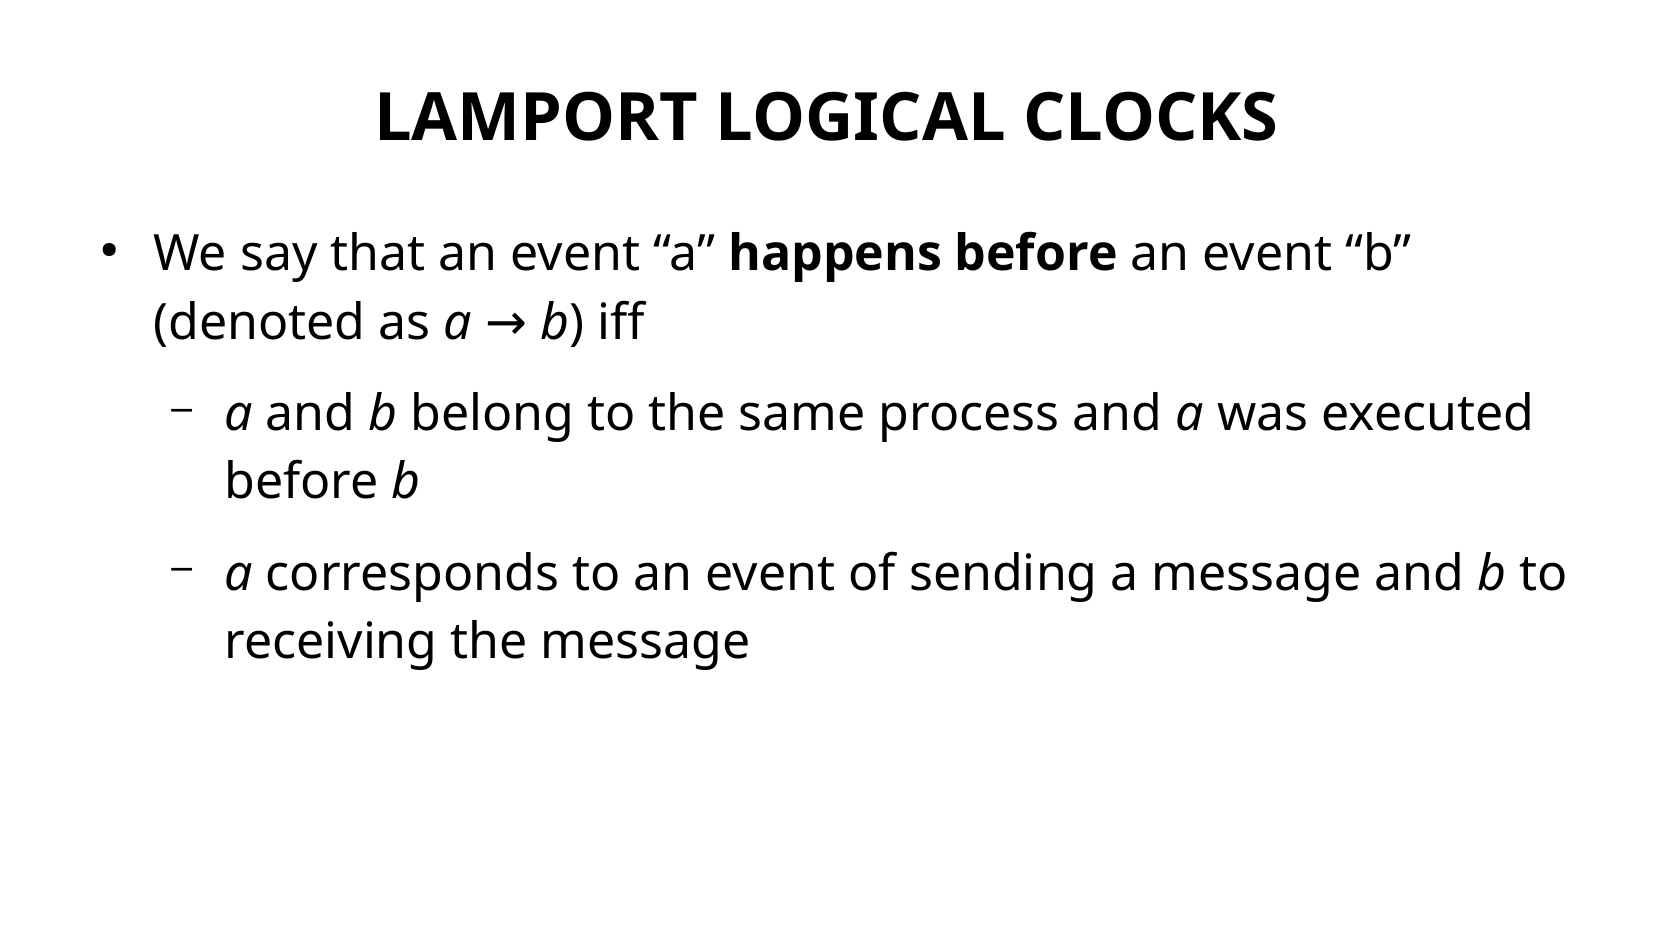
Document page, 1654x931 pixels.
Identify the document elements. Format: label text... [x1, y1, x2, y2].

list We say that an event “a” happens before an event “b” (denoted as a → b) iff a and b belong to the same process and a was executed before b a corresponds to an event of sending a message and b to receiving the message [82, 217, 1571, 757]
title LAMPORT LOGICAL CLOCKS [82, 36, 1571, 193]
